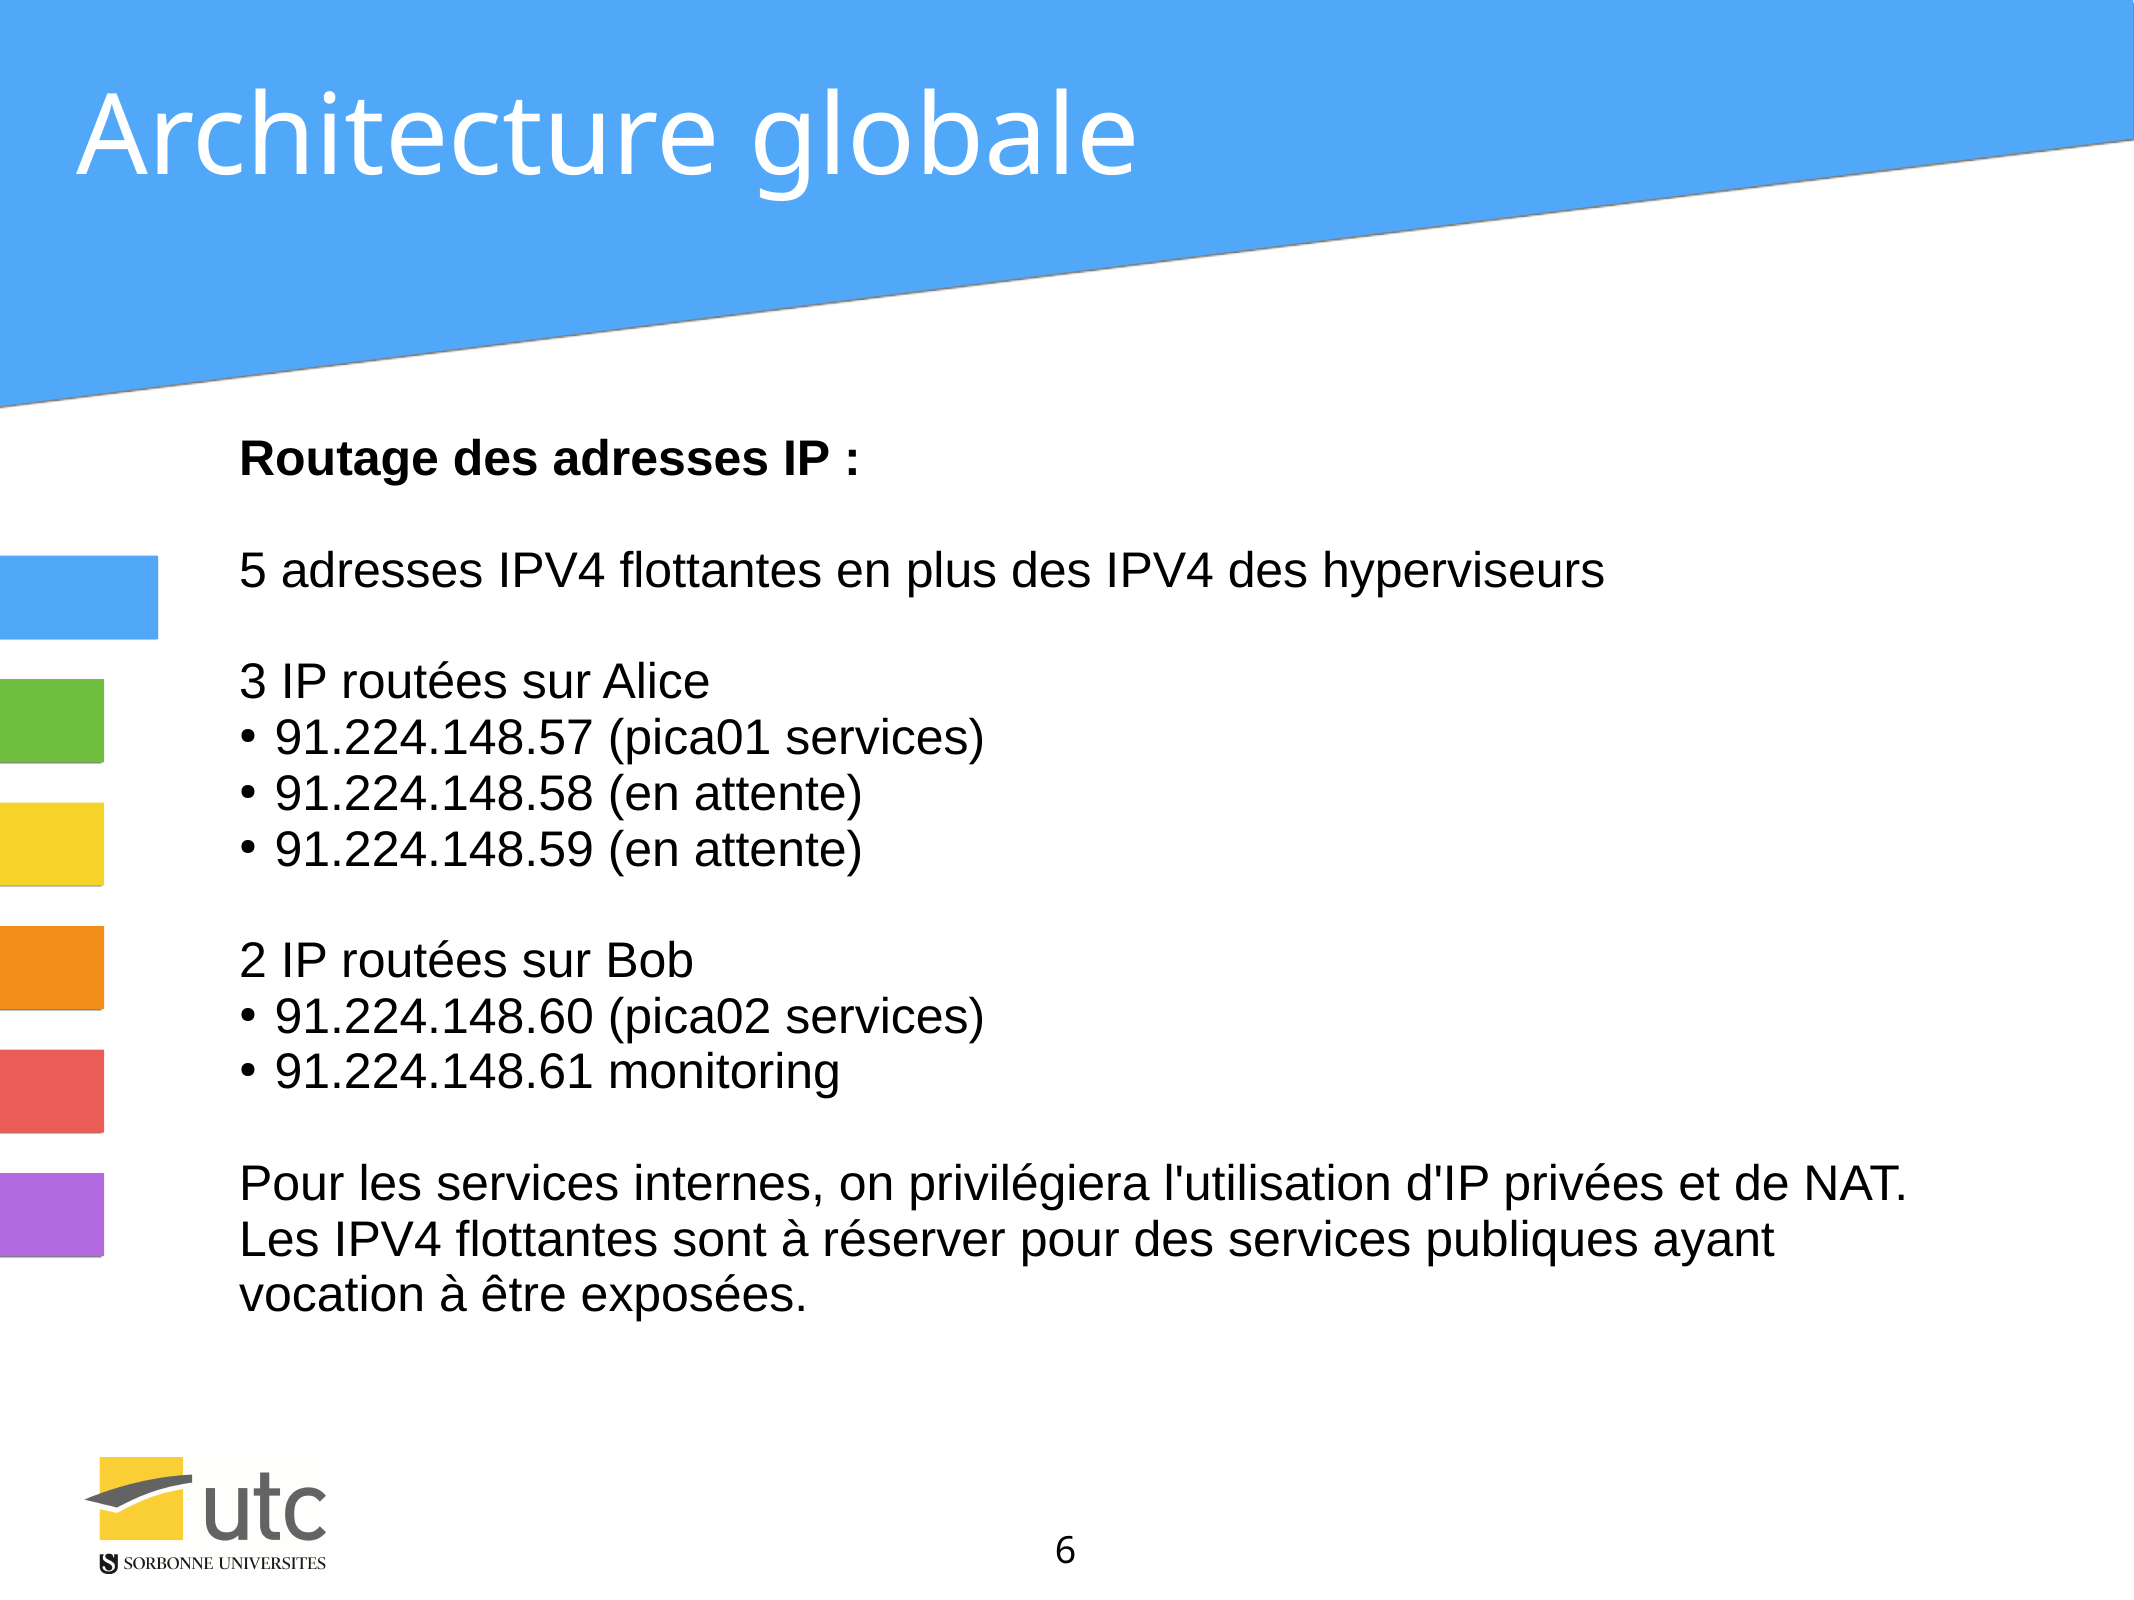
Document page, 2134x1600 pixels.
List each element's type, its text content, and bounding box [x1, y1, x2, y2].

title Architecture globale [0, 0, 1243, 307]
picture [84, 1457, 326, 1574]
slide_number <numéro> [1035, 1517, 1097, 1579]
text_box Routage des adresses IP : 5 adresses IPV4 flottantes en plus des IPV4 des hyperviseurs 3 IP routées sur Alice 91.224.148.57 (pica01 services) 91.224.148.58 (en attente) 91.224.148.59 (en attente) 2 IP routées sur Bob 91.224.148.60 (pica02 services) 91.224.148.61 monitoring Pour les services internes, on privilégiera l'utilisation d'IP privées et de NAT. Les IPV4 flottantes sont à réserver pour des services publiques ayant vocation à être exposées. [224, 423, 1973, 1330]
